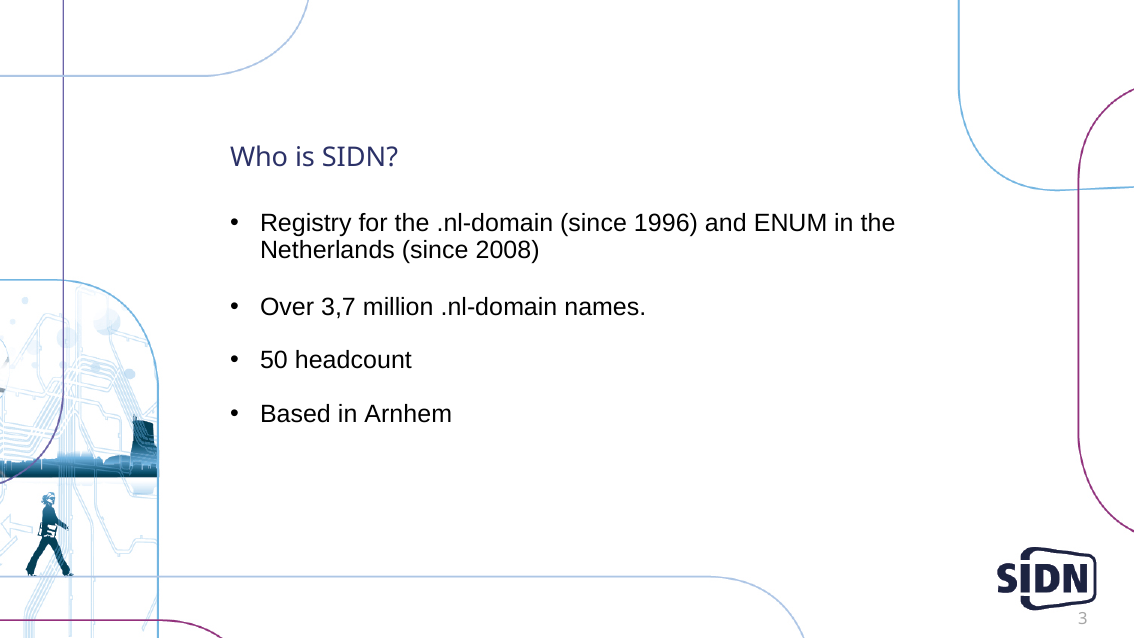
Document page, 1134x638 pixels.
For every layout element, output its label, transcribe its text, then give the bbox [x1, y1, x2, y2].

title Who is SIDN? [215, 118, 795, 194]
text_box <number> [989, 599, 1103, 638]
picture [0, 0, 1134, 638]
text_box Registry for the .nl-domain (since 1996) and ENUM in the Netherlands (since 2008) Over 3,7 million .nl-domain names. 50 headcount Based in Arnhem [215, 202, 990, 436]
